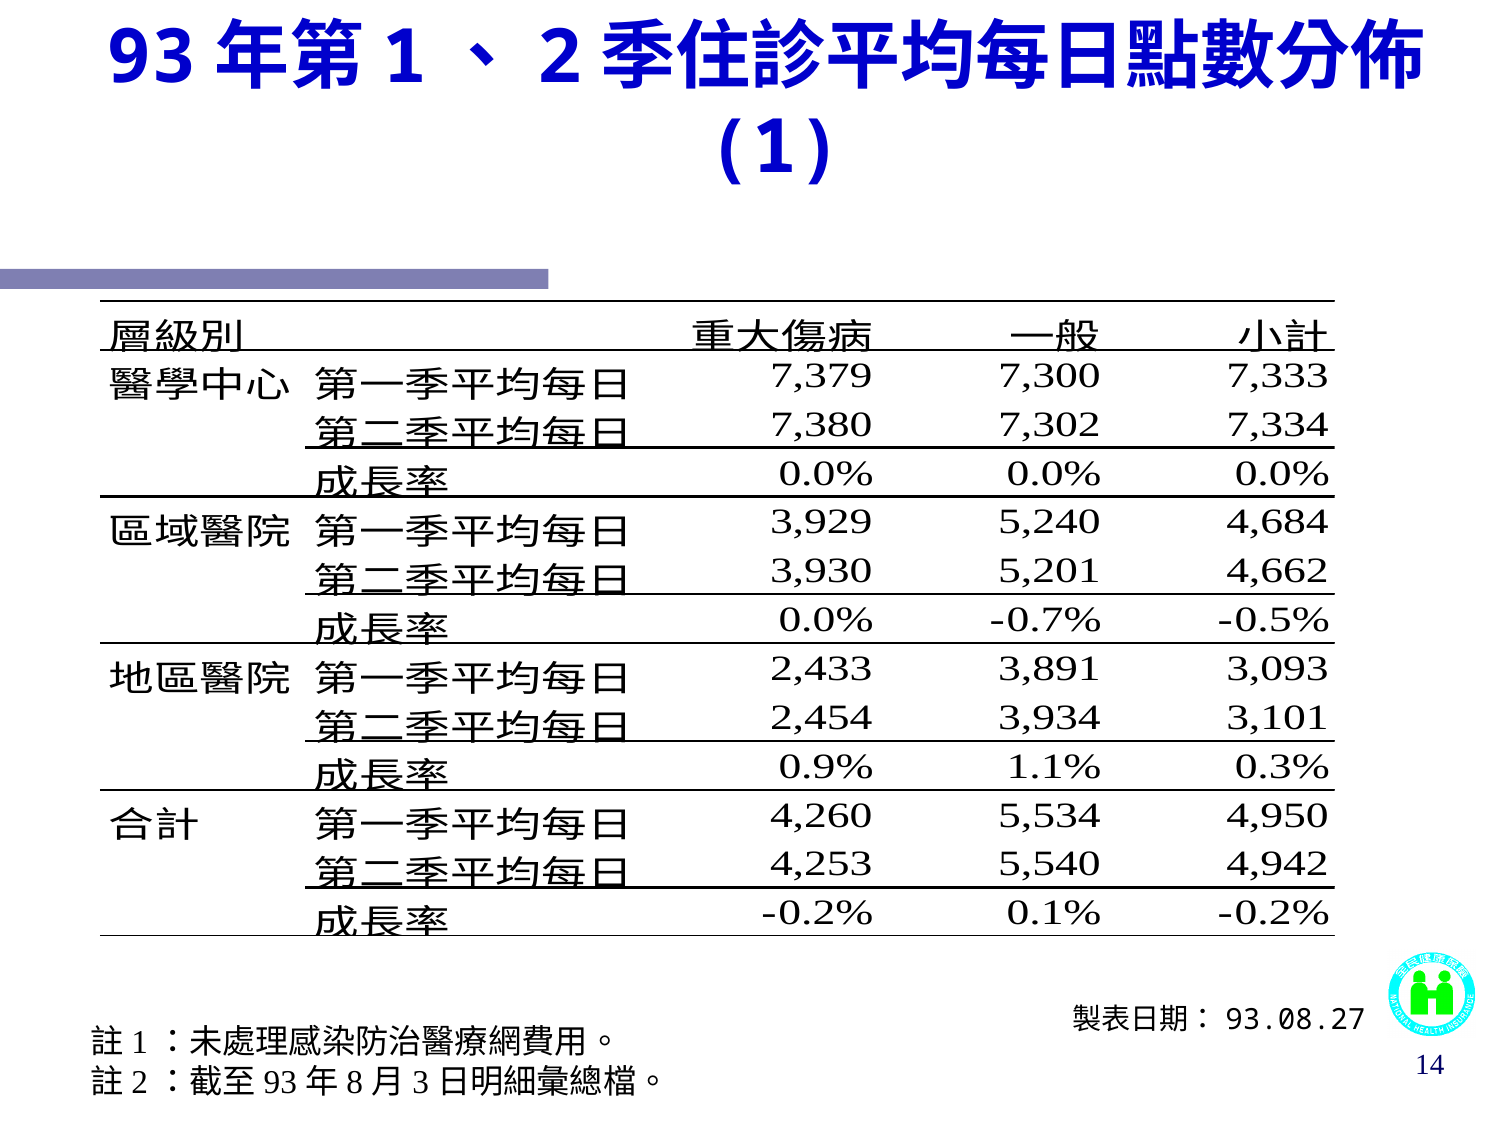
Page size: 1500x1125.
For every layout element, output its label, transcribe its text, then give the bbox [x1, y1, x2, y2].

title 93年第1、2季住診平均每日點數分佈(1) [50, 0, 1500, 188]
text_box [1400, 1037, 1476, 1125]
chart [99, 299, 1338, 938]
text_box 製表日期：93.08.27 [1037, 992, 1400, 1043]
text_box 註1：未處理感染防治醫療網費用。 註2：截至93年8月3日明細彙總檔。 [75, 1012, 850, 1108]
